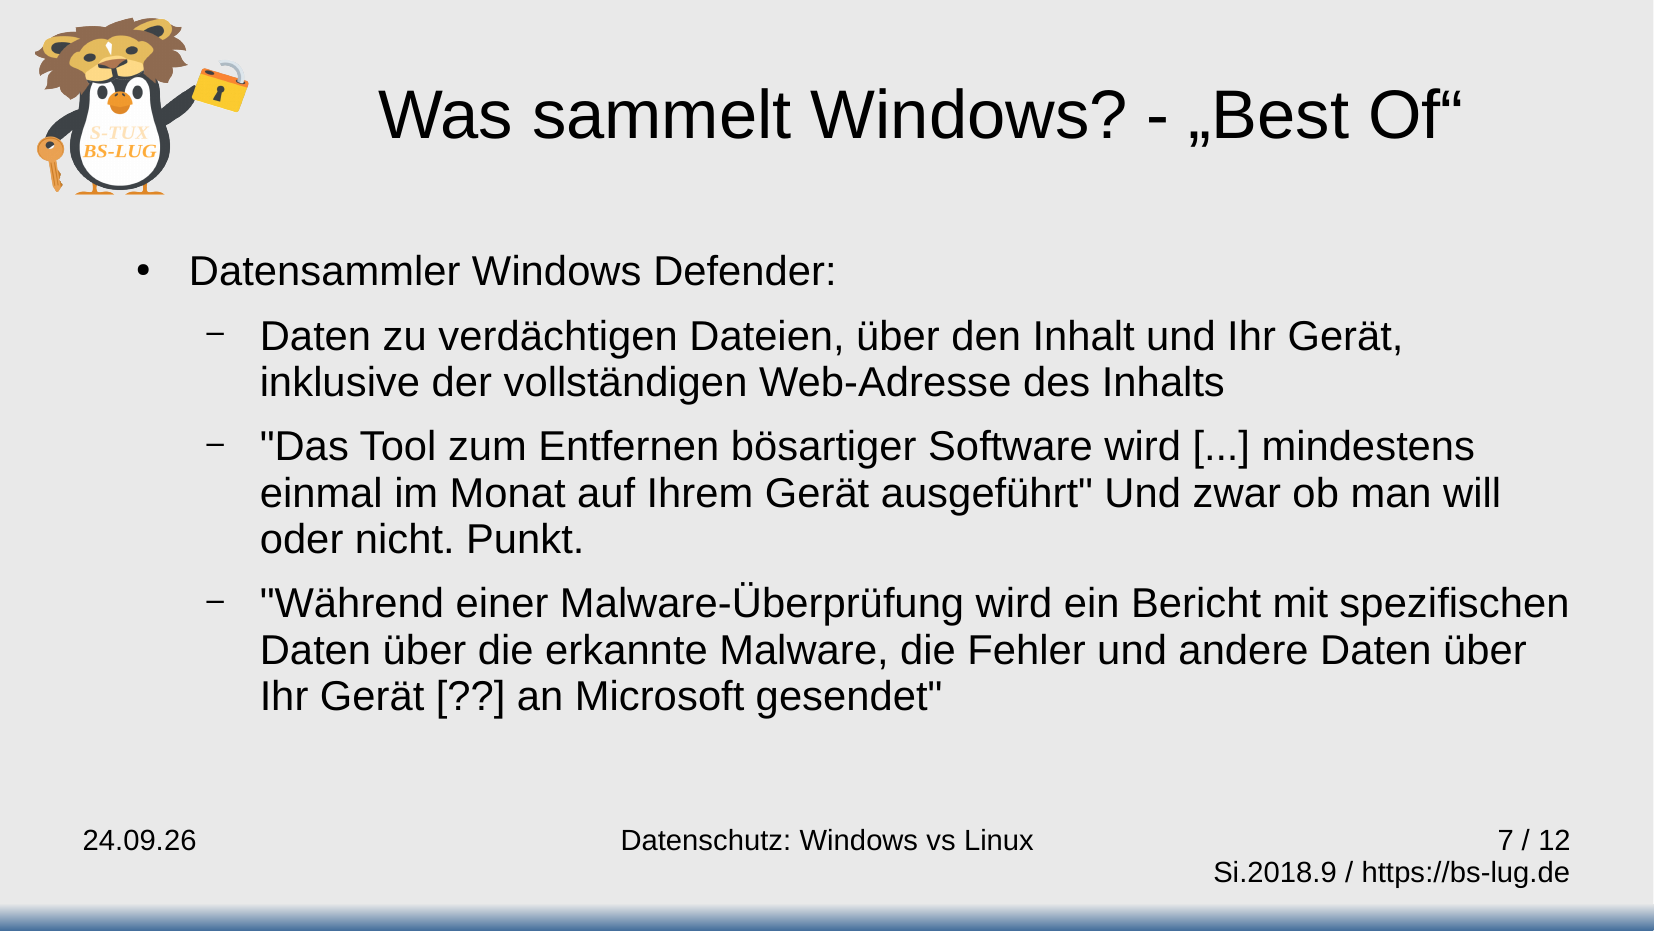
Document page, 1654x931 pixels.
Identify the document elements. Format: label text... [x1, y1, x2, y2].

picture [35, 17, 249, 211]
list Datensammler Windows Defender: Daten zu verdächtigen Dateien, über den Inhalt und Ihr Gerät, inklusive der vollständigen Web-Adresse des Inhalts "Das Tool zum Entfernen bösartiger Software wird [...] mindestens einmal im Monat auf Ihrem Gerät ausgeführt" Und zwar ob man will oder nicht. Punkt. "Während einer Malware-Überprüfung wird ein Bericht mit spezifischen Daten über die erkannte Malware, die Fehler und andere Daten über Ihr Gerät [??] an Microsoft gesendet" [118, 248, 1571, 758]
title Was sammelt Windows? - „Best Of“ [271, 37, 1571, 193]
